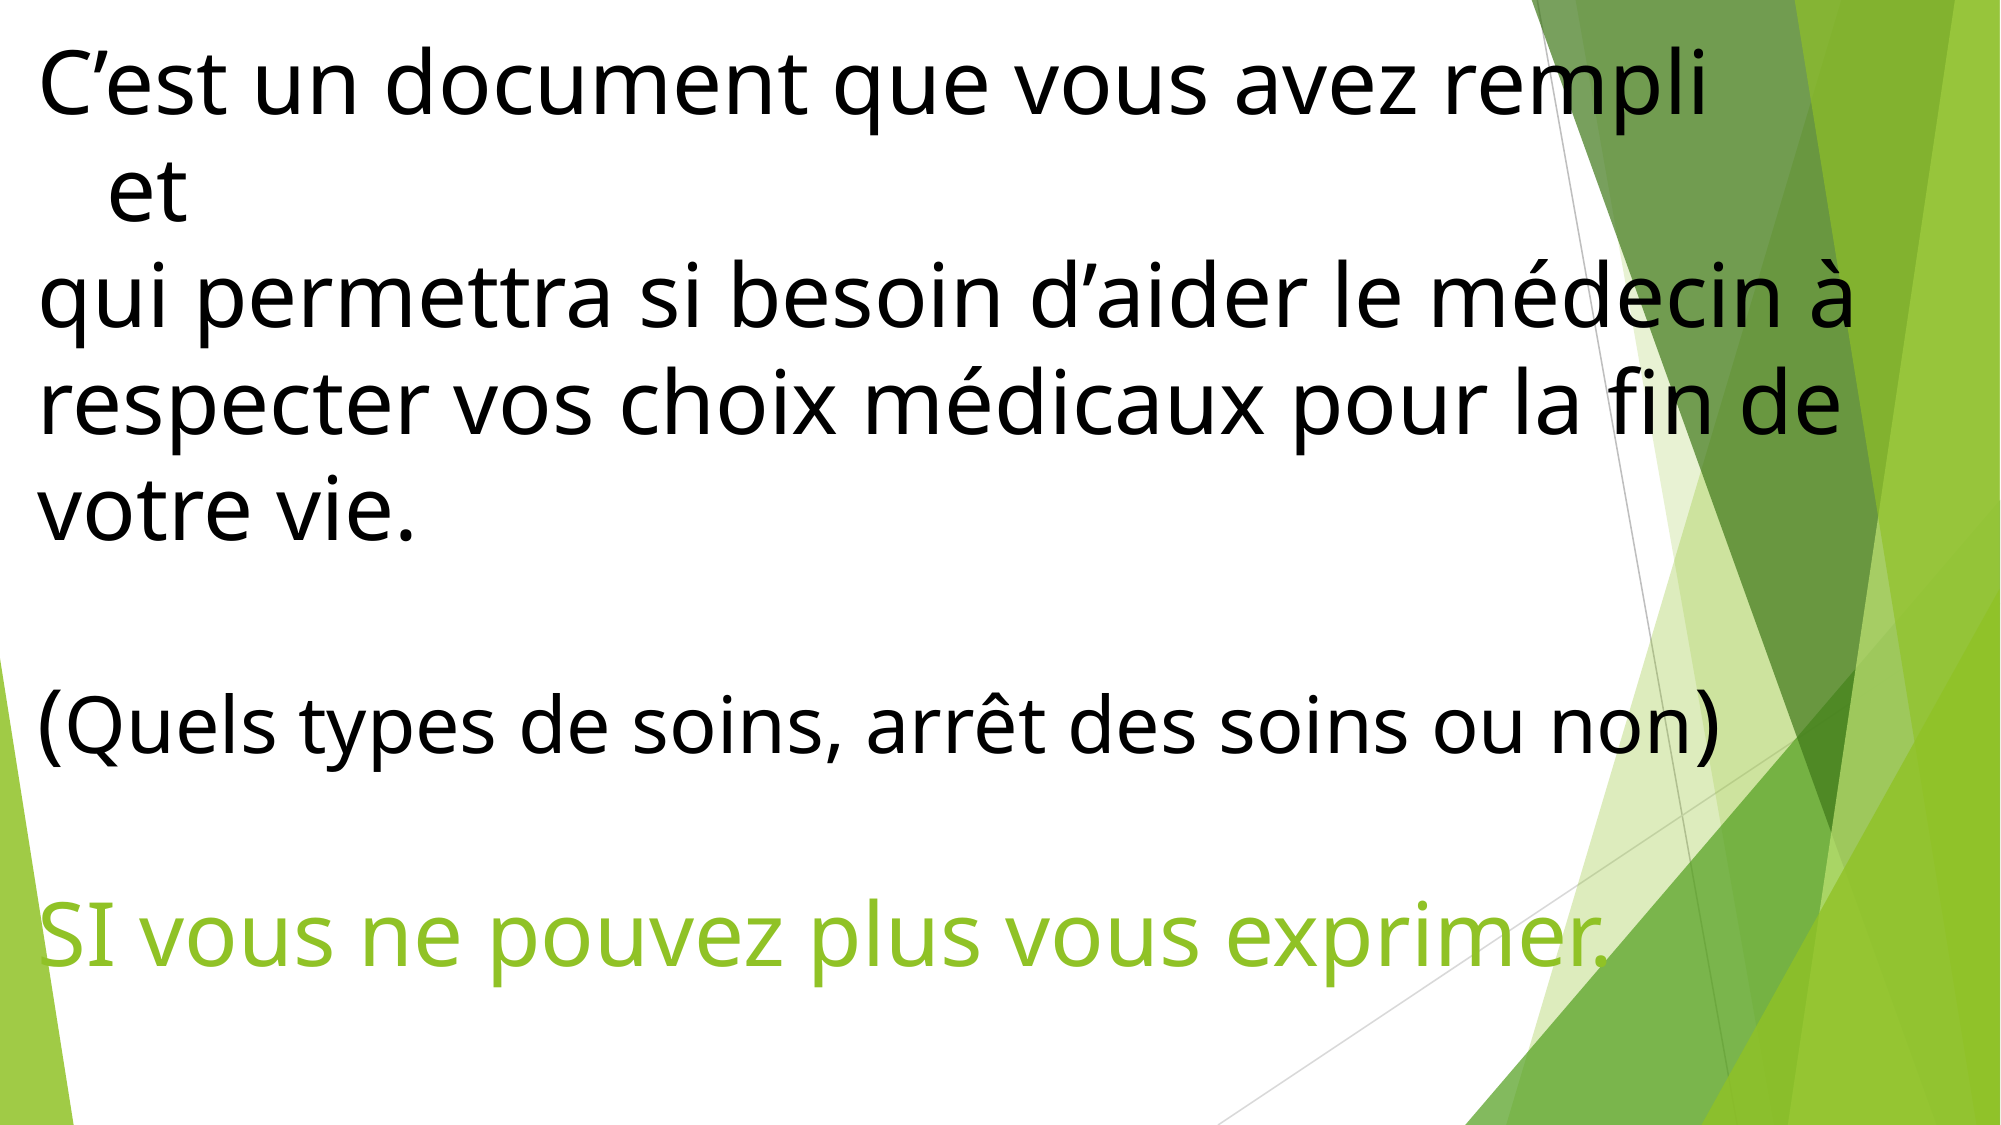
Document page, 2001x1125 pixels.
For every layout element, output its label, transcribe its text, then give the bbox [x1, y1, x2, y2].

title C’est un document que vous avez rempli et qui permettra si besoin d’aider le médecin à respecter vos choix médicaux pour la fin de votre vie. (Quels types de soins, arrêt des soins ou non) SI vous ne pouvez plus vous exprimer. [22, 18, 2000, 1125]
